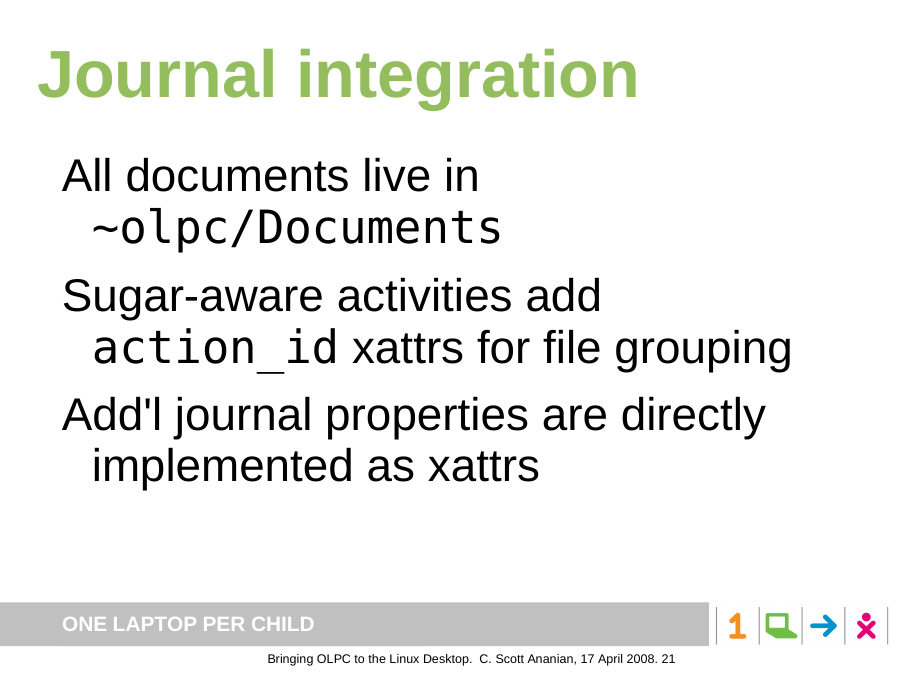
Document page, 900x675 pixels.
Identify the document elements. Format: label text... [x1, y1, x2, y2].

picture [844, 598, 897, 654]
title Journal integration [37, 37, 856, 225]
list All documents live in ~olpc/Documents Sugar-aware activities add action_id xattrs for file grouping Add'l journal properties are directly implemented as xattrs [61, 150, 844, 675]
